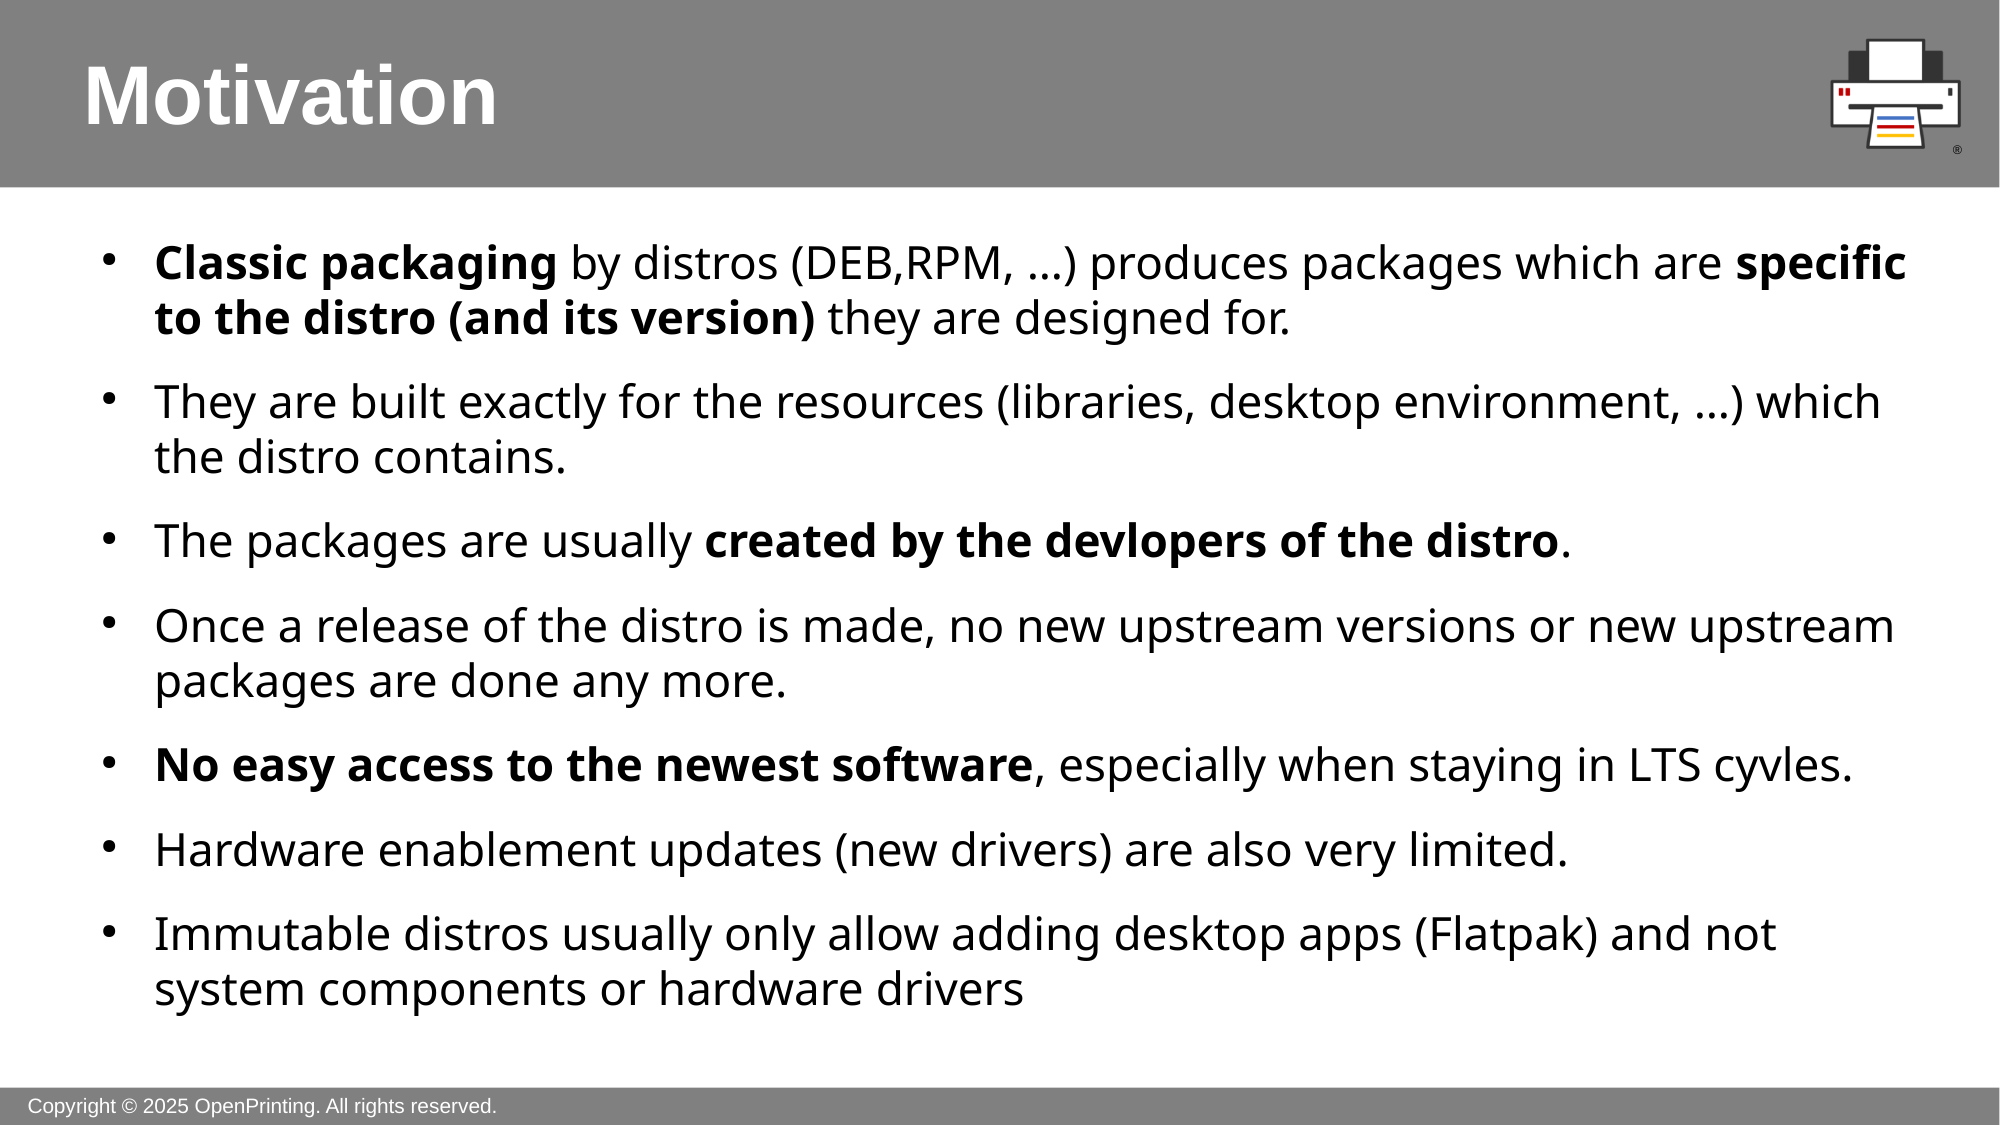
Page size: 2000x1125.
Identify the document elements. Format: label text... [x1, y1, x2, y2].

title Motivation [75, 7, 1786, 175]
picture [1825, 33, 1966, 154]
list Classic packaging by distros (DEB,RPM, …) produces packages which are specific to the distro (and its version) they are designed for. They are built exactly for the resources (libraries, desktop environment, …) which the distro contains. The packages are usually created by the devlopers of the distro. Once a release of the distro is made, no new upstream versions or new upstream packages are done any more. No easy access to the newest software, especially when staying in LTS cyvles. Hardware enablement updates (new drivers) are also very limited. Immutable distros usually only allow adding desktop apps (Flatpak) and not system components or hardware drivers [75, 224, 1936, 1067]
